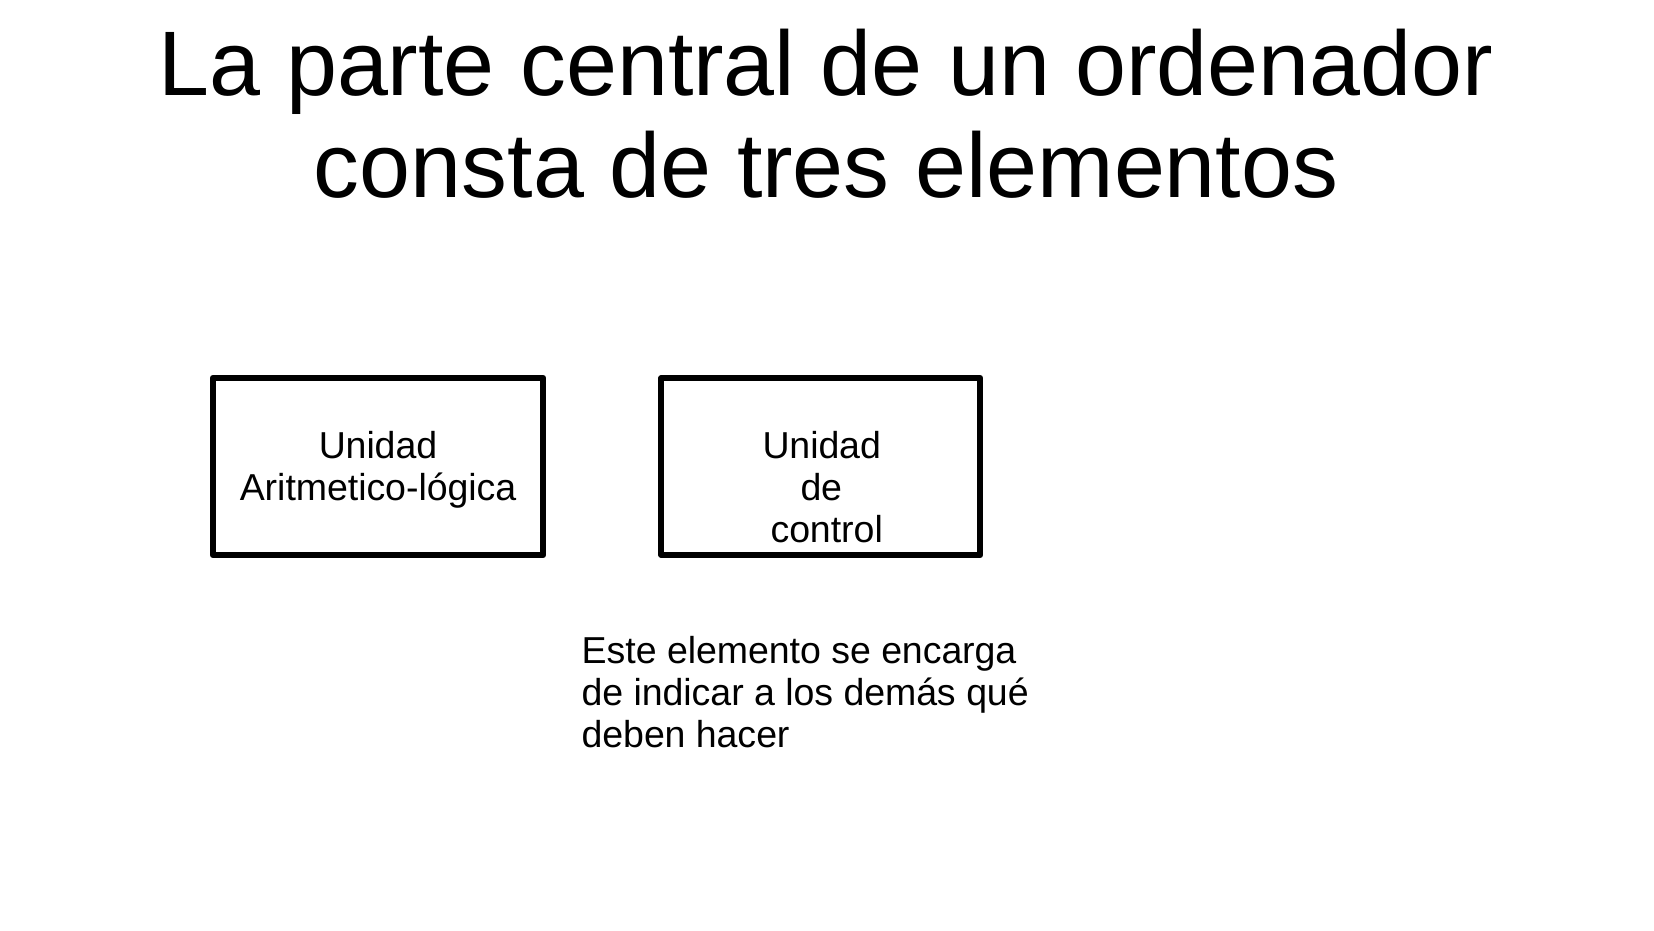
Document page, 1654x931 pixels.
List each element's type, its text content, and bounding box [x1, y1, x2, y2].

title La parte central de un ordenador consta de tres elementos [82, 12, 1571, 217]
text_box Este elemento se encarga de indicar a los demás qué deben hacer [566, 621, 1075, 763]
text_box Unidad Aritmetico-lógica [212, 377, 544, 556]
subtitle Unidad de control [82, 217, 1571, 758]
